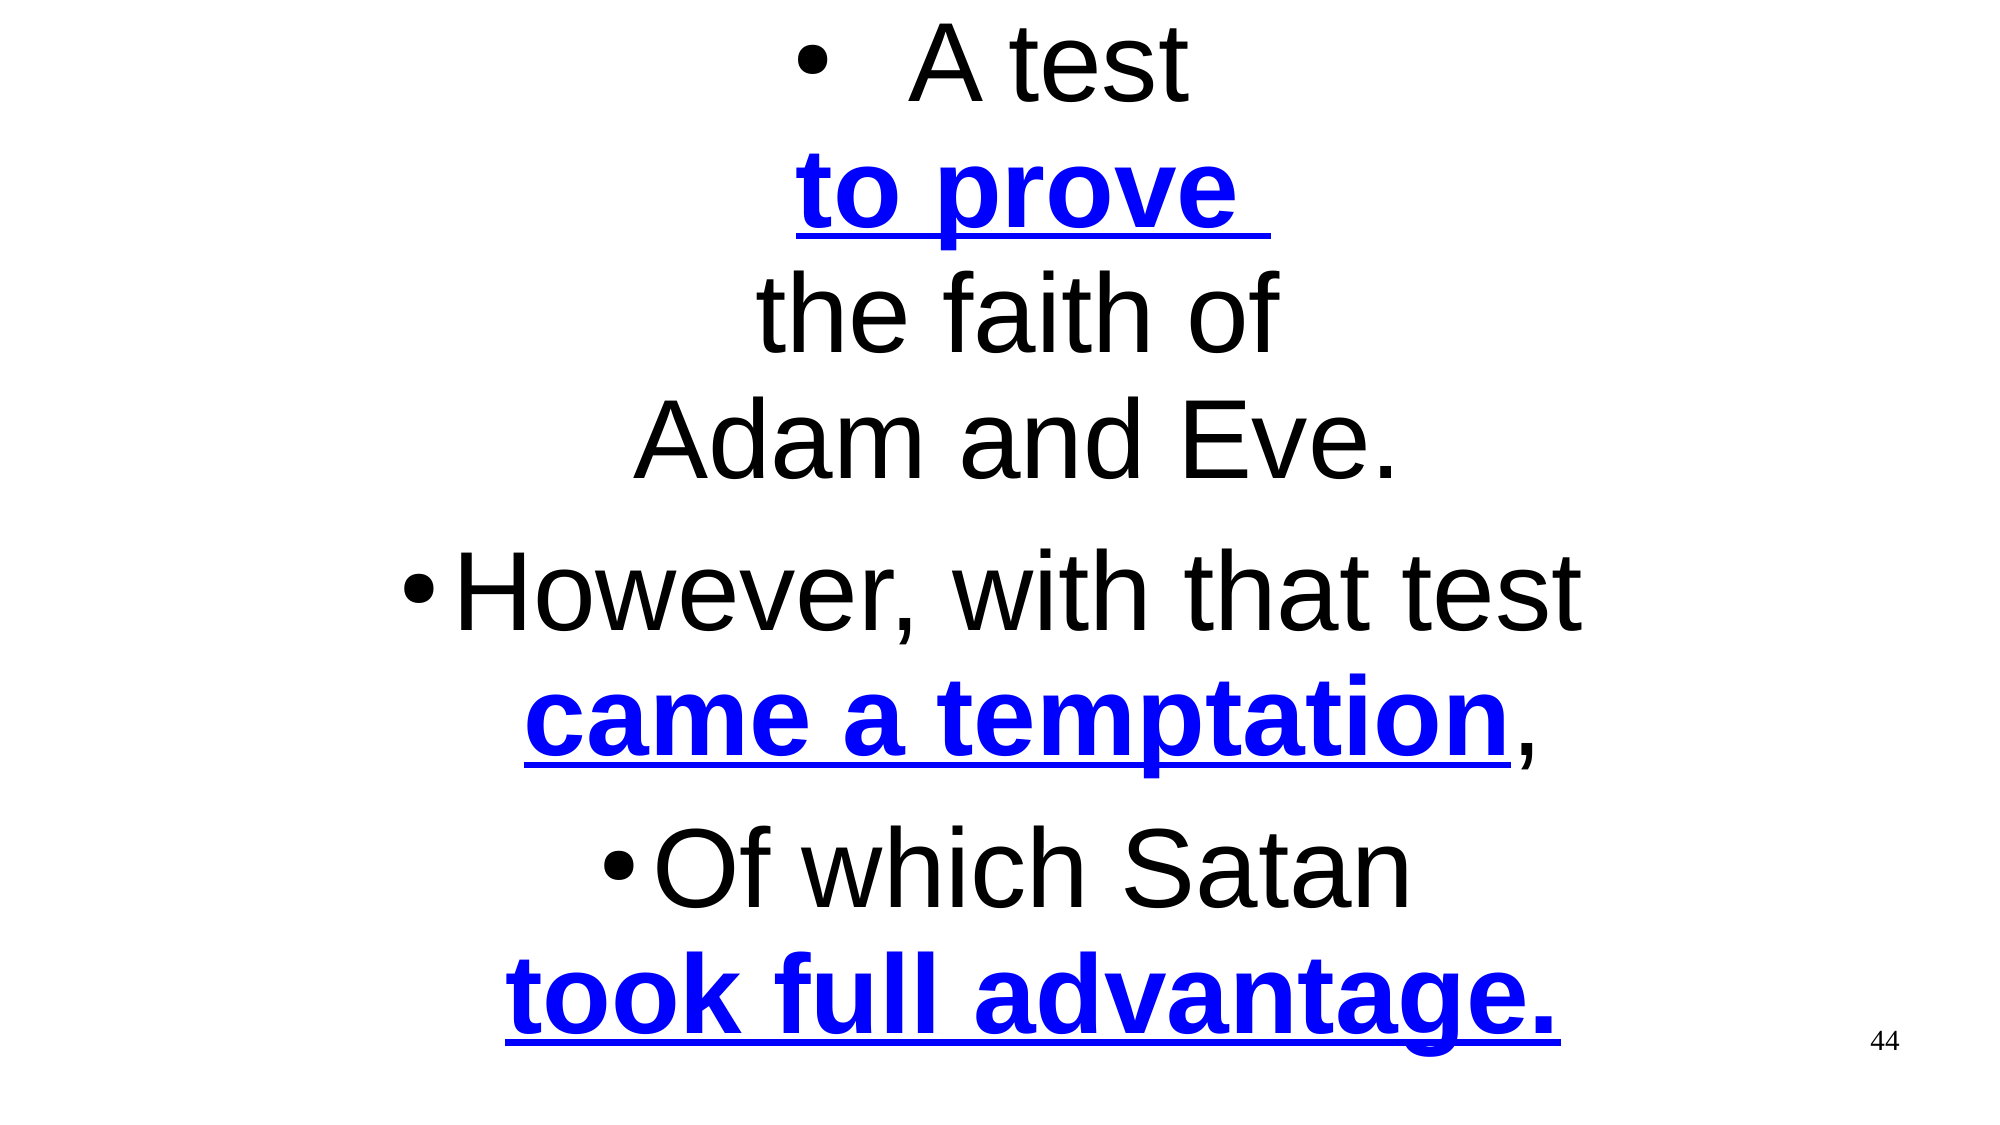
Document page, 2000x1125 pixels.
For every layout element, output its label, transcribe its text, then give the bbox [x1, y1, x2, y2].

list A test to prove the faith of Adam and Eve. However, with that test came a temptation, Of which Satan took full advantage. [0, 0, 1996, 1123]
